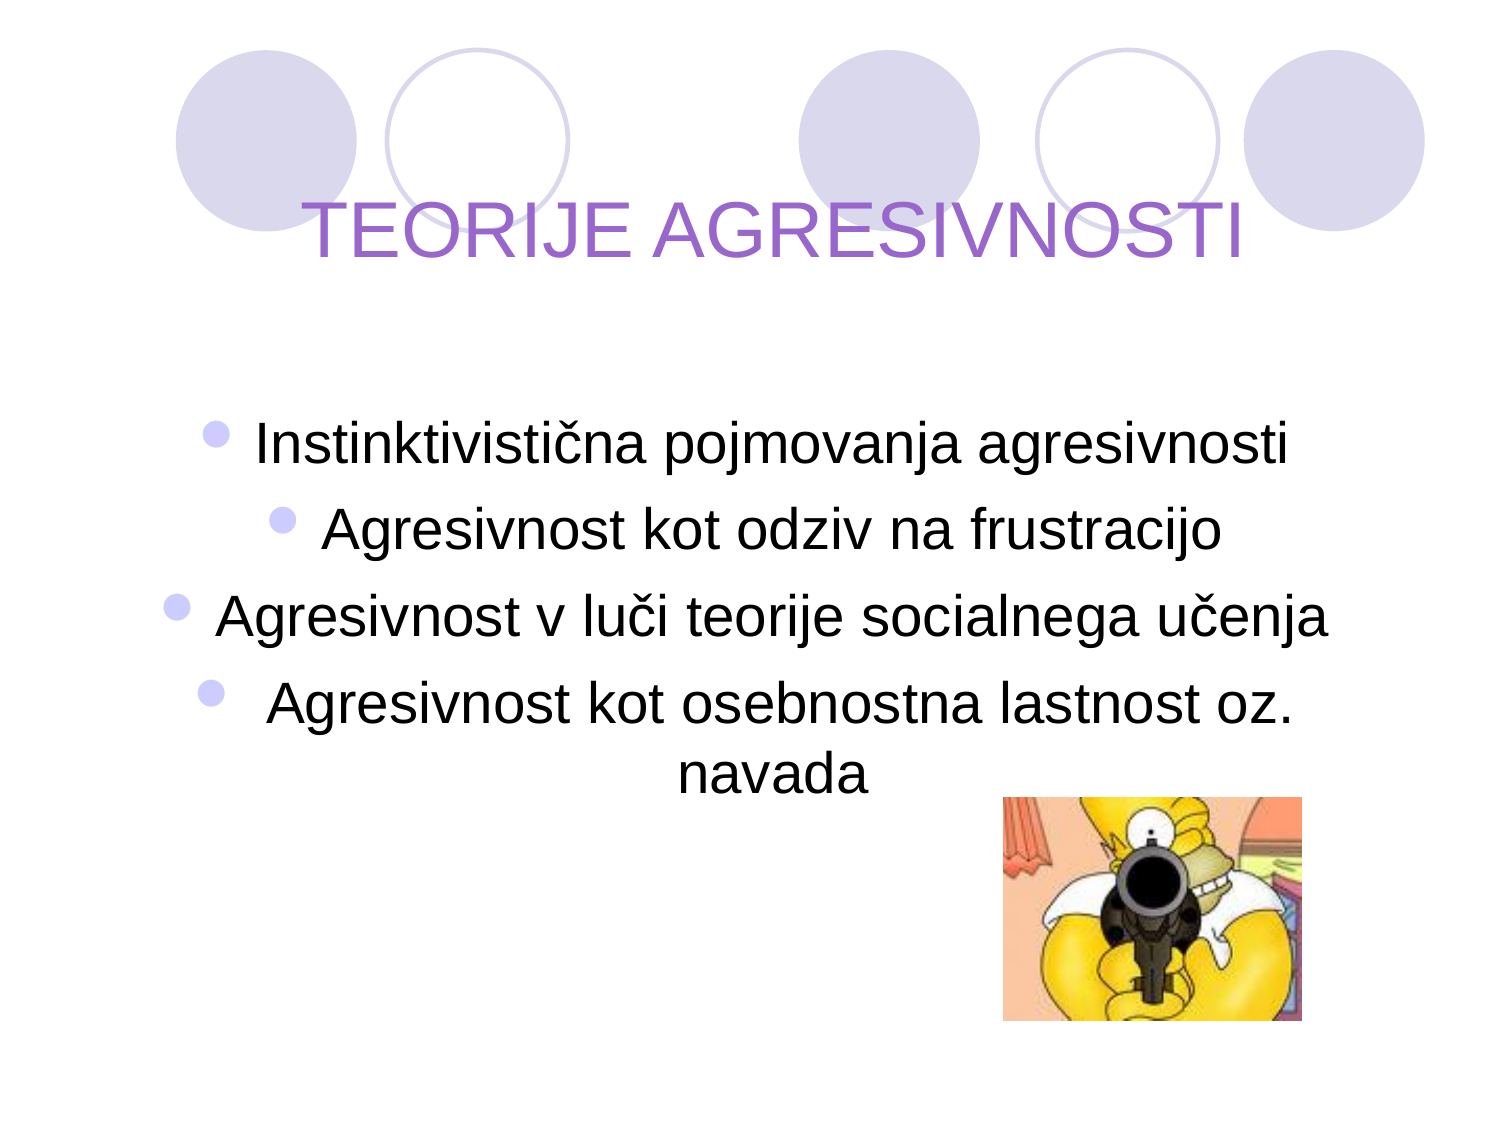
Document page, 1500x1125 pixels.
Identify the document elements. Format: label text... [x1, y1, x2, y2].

list Instinktivistična pojmovanja agresivnosti Agresivnost kot odziv na frustracijo Agresivnost v luči teorije socialnega učenja Agresivnost kot osebnostna lastnost oz. navada [135, 397, 1355, 1040]
picture [1003, 797, 1302, 1021]
title TEORIJE AGRESIVNOSTI [88, 54, 1459, 398]
